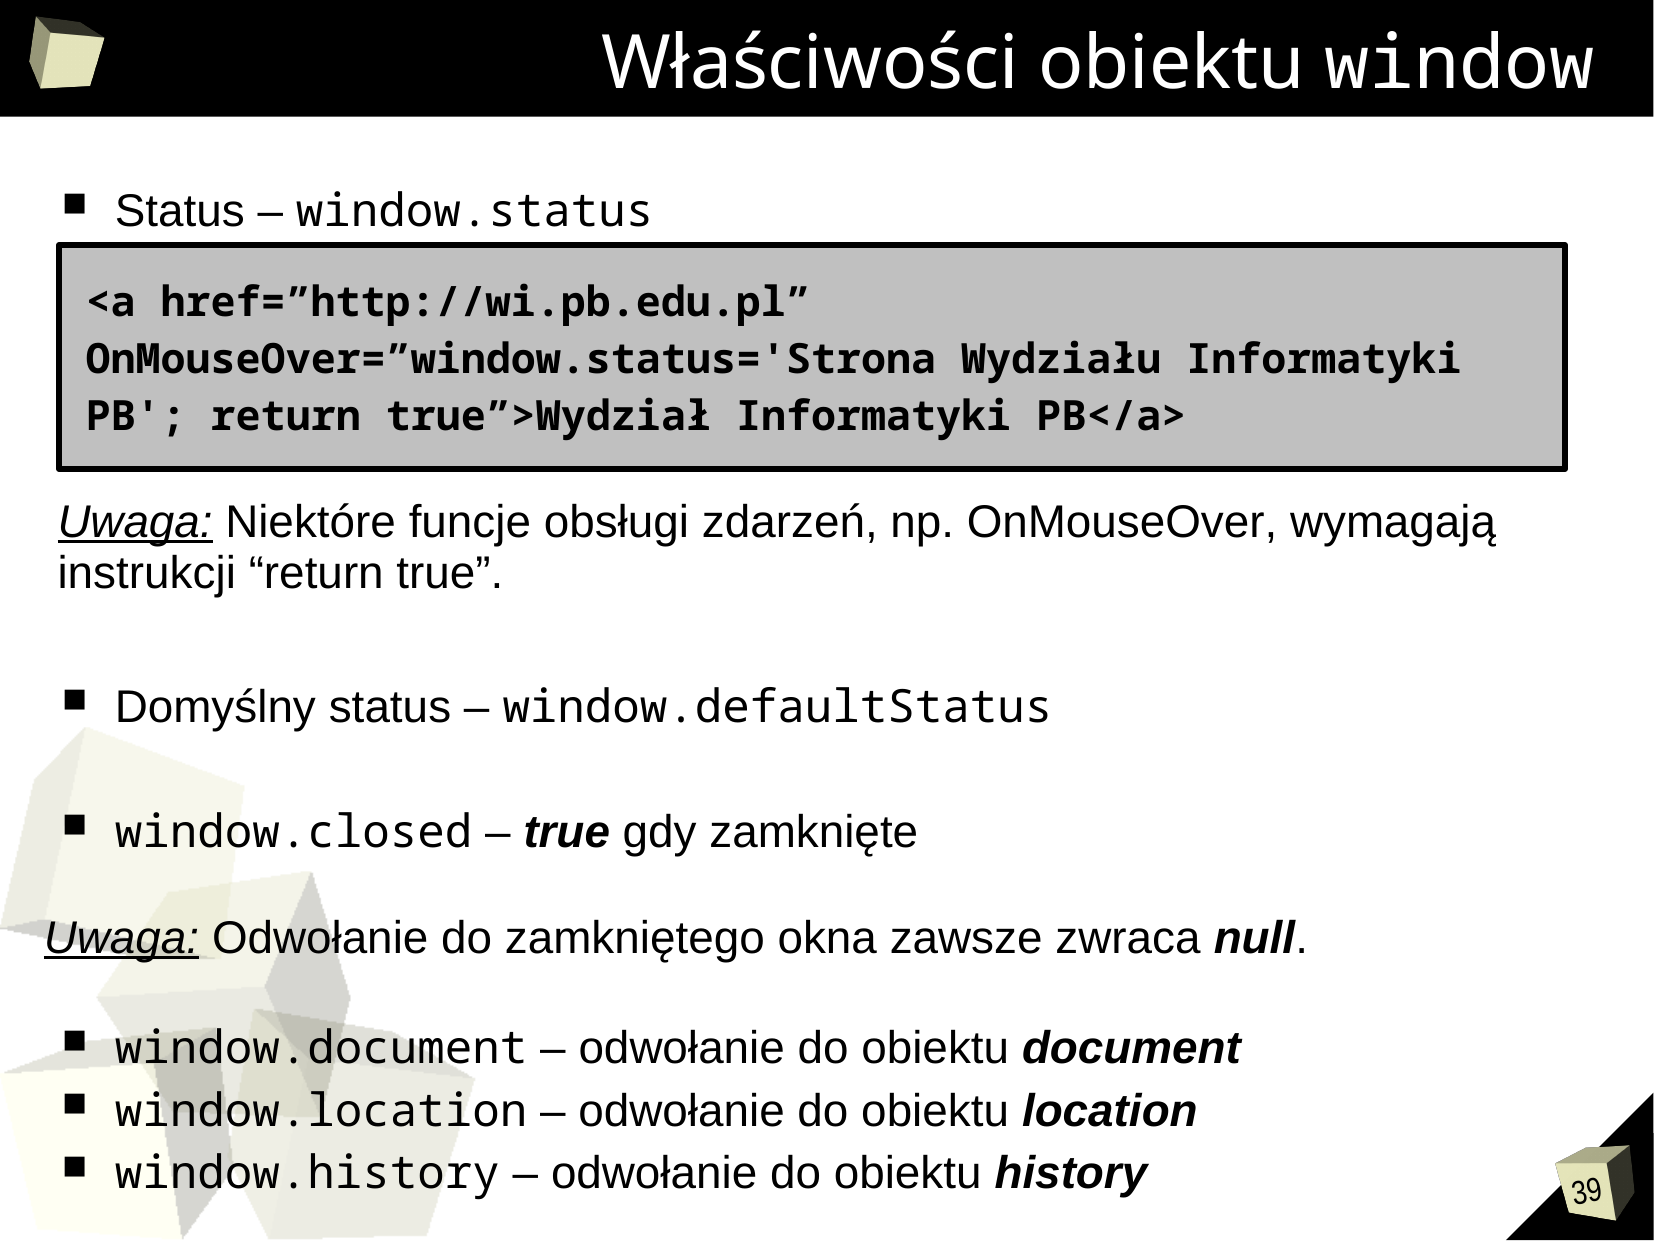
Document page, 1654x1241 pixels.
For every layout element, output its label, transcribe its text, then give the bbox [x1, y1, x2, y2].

list Uwaga: Niektóre funcje obsługi zdarzeń, np. OnMouseOver, wymagają instrukcji “return true”. [57, 496, 1625, 650]
picture [204, 1166, 217, 1185]
list Domyślny status – window.defaultStatus window.closed – true gdy zamknięte Uwaga: Odwołanie do zamkniętego okna zawsze zwraca null. window.document – odwołanie do obiektu document window.location – odwołanie do obiektu location window.history – odwołanie do obiektu history [44, 673, 1611, 1157]
picture [0, 726, 477, 1241]
list Status – window.status [44, 177, 1611, 266]
title Właściwości obiektu window [118, 0, 1595, 119]
text_box <a href=”http://wi.pb.edu.pl” OnMouseOver=”window.status='Strona Wydziału Informatyki PB'; return true”>Wydział Informatyki PB</a> [59, 244, 1565, 443]
